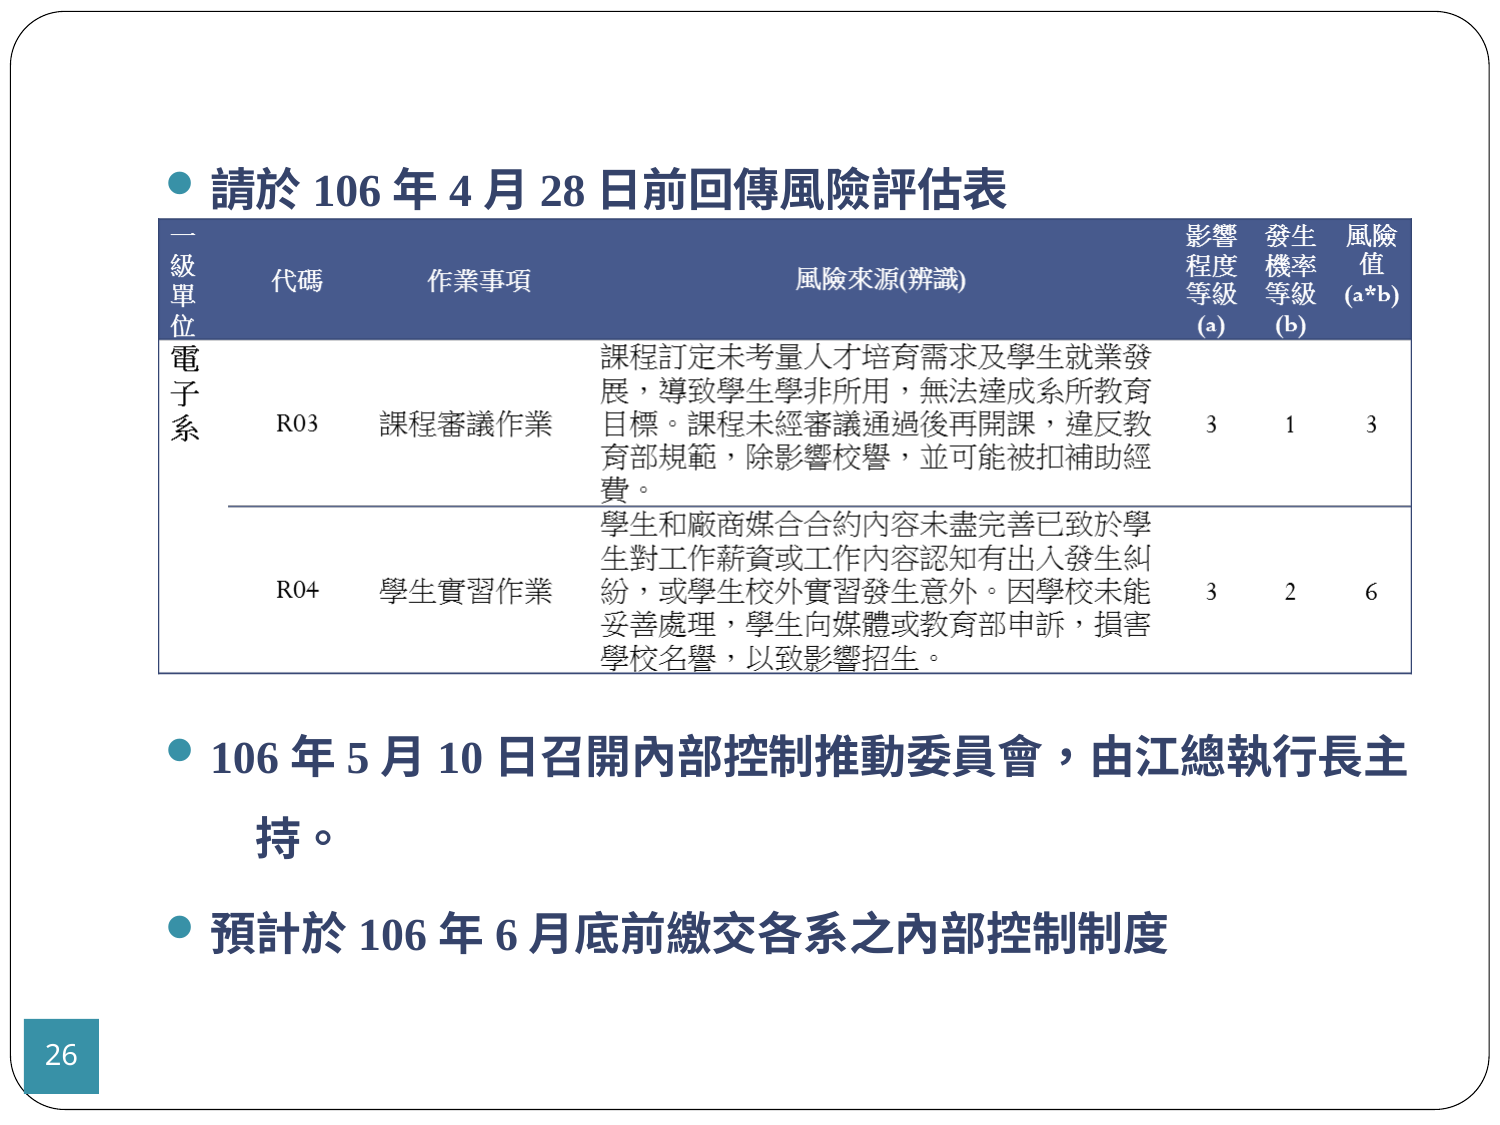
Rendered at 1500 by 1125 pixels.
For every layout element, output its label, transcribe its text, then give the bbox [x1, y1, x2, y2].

list 請於106年4月28日前回傳風險評估表 106年5月10日召開內部控制推動委員會，由江總執行長主持。 預計於106年6月底前繳交各系之內部控制制度 [150, 125, 1426, 1036]
picture [158, 212, 1412, 692]
text_box 26 [23, 1018, 99, 1094]
